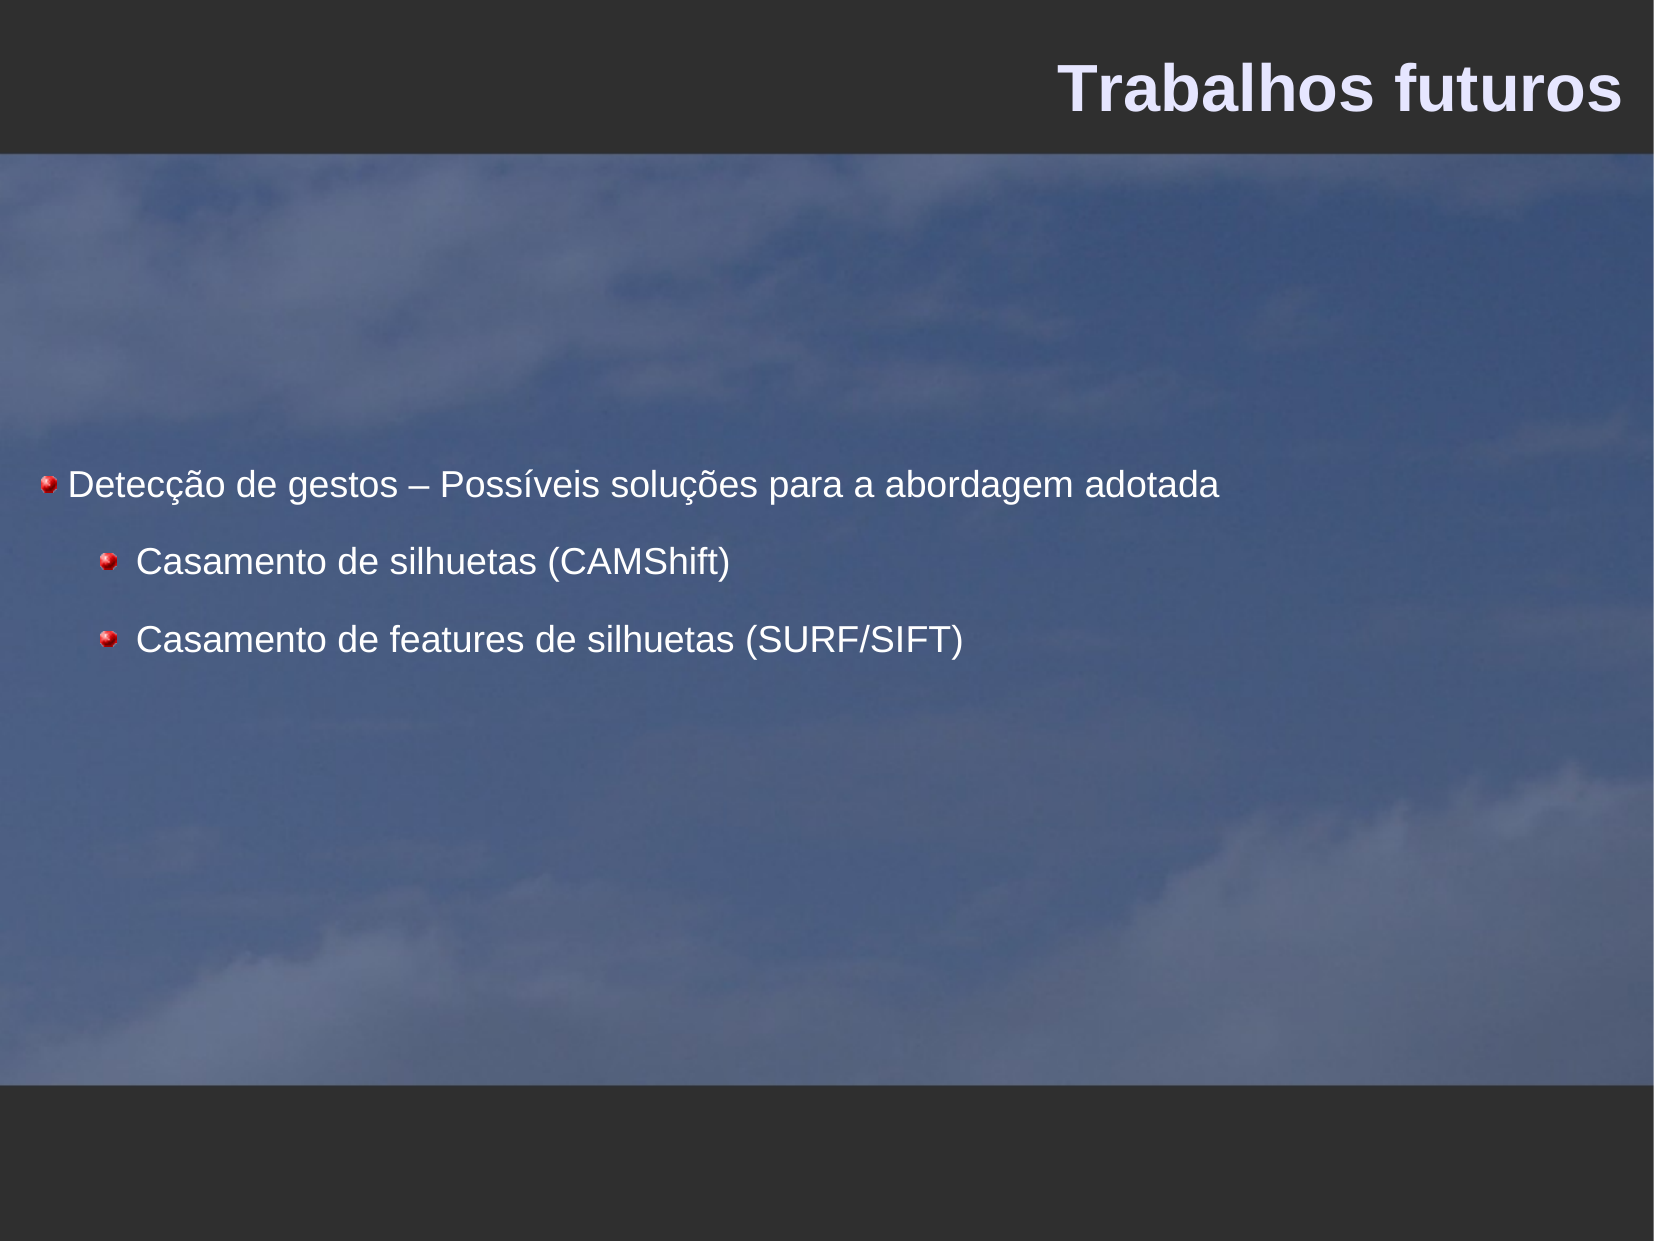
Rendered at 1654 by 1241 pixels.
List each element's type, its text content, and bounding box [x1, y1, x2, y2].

title Trabalhos futuros [29, 29, 1625, 148]
subtitle Detecção de gestos – Possíveis soluções para a abordagem adotada Casamento de silhuetas (CAMShift) Casamento de features de silhuetas (SURF/SIFT) [29, 443, 1625, 680]
picture [0, 0, 1654, 1241]
